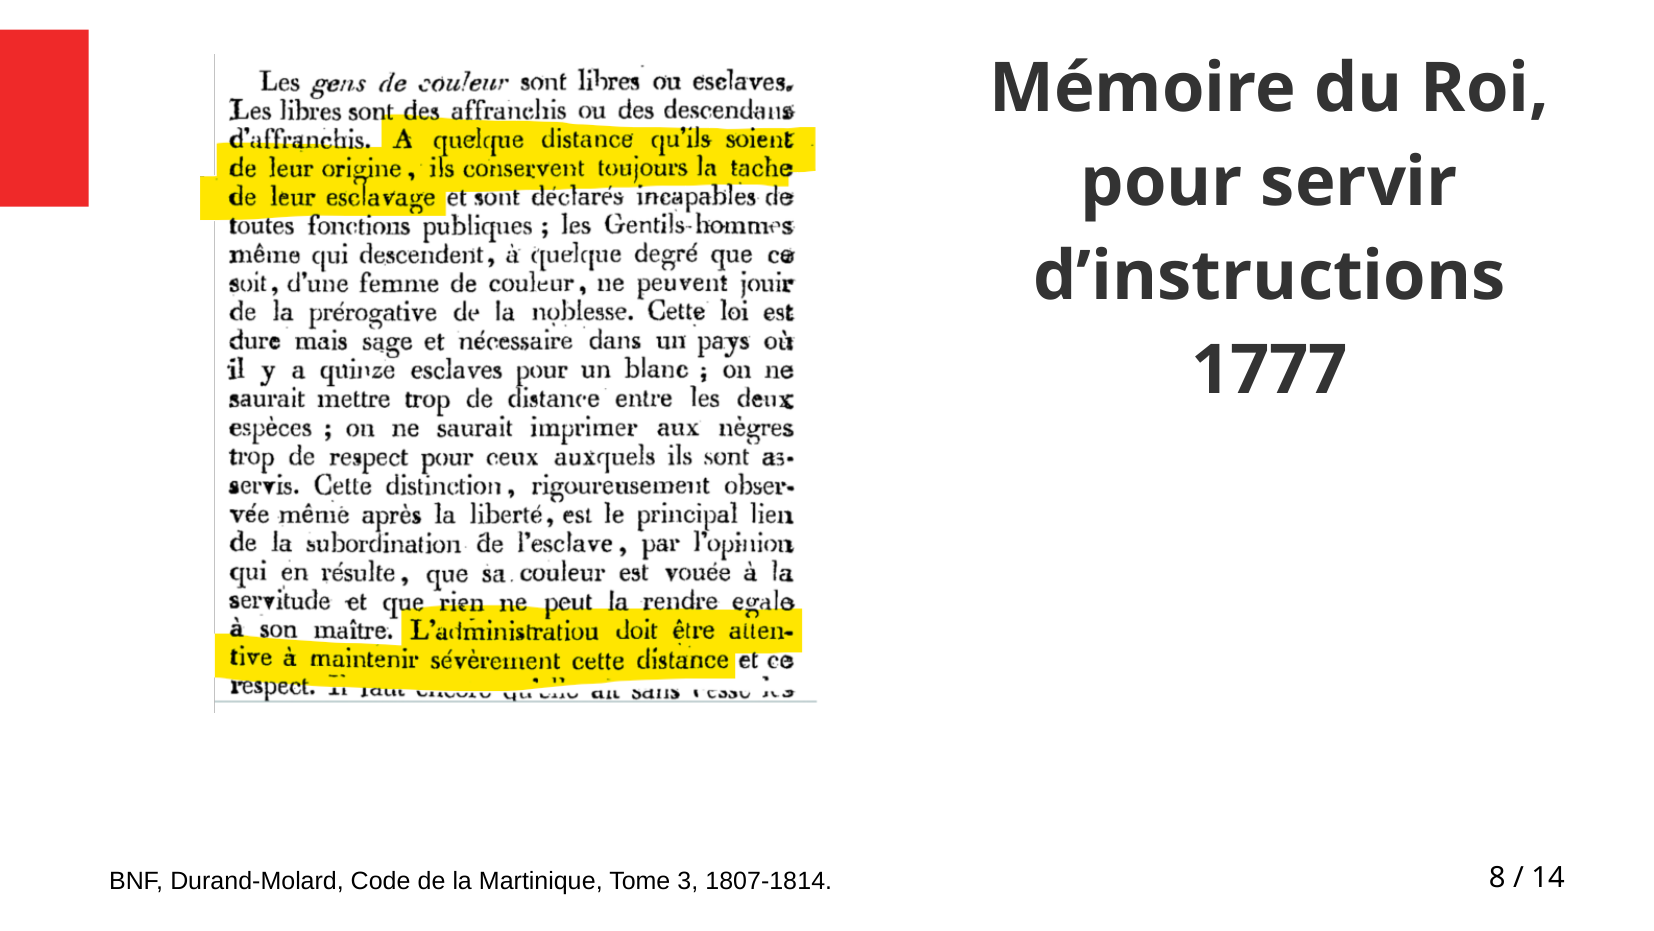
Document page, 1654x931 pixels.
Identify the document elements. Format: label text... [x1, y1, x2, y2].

picture [199, 54, 826, 713]
text_box BNF, Durand-Molard, Code de la Martinique, Tome 3, 1807-1814. [94, 859, 1483, 931]
title Mémoire du Roi, pour servir d’instructions 1777 [944, 38, 1595, 414]
